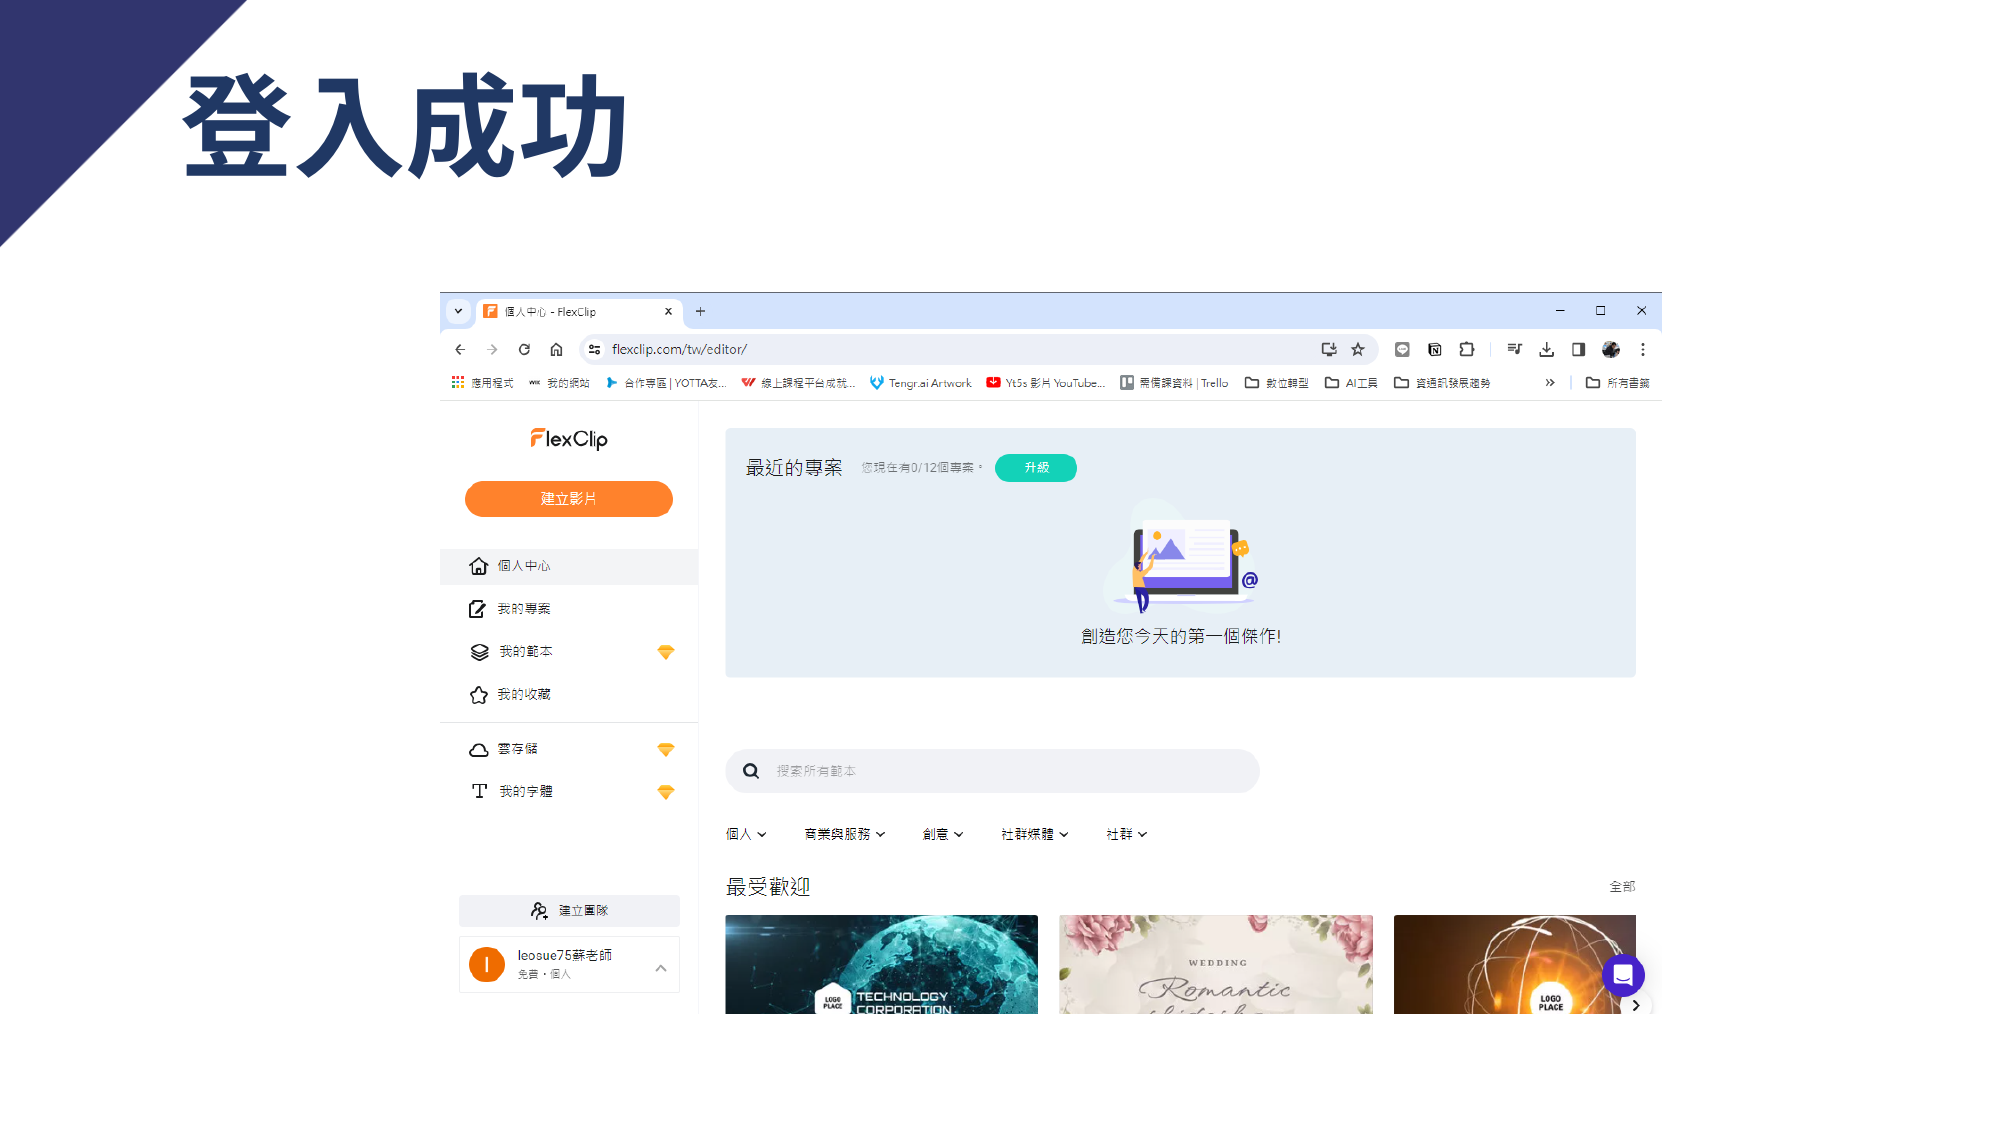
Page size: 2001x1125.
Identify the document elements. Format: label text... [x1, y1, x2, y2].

title 登入成功 [165, 34, 1938, 231]
picture [0, 0, 2001, 1125]
